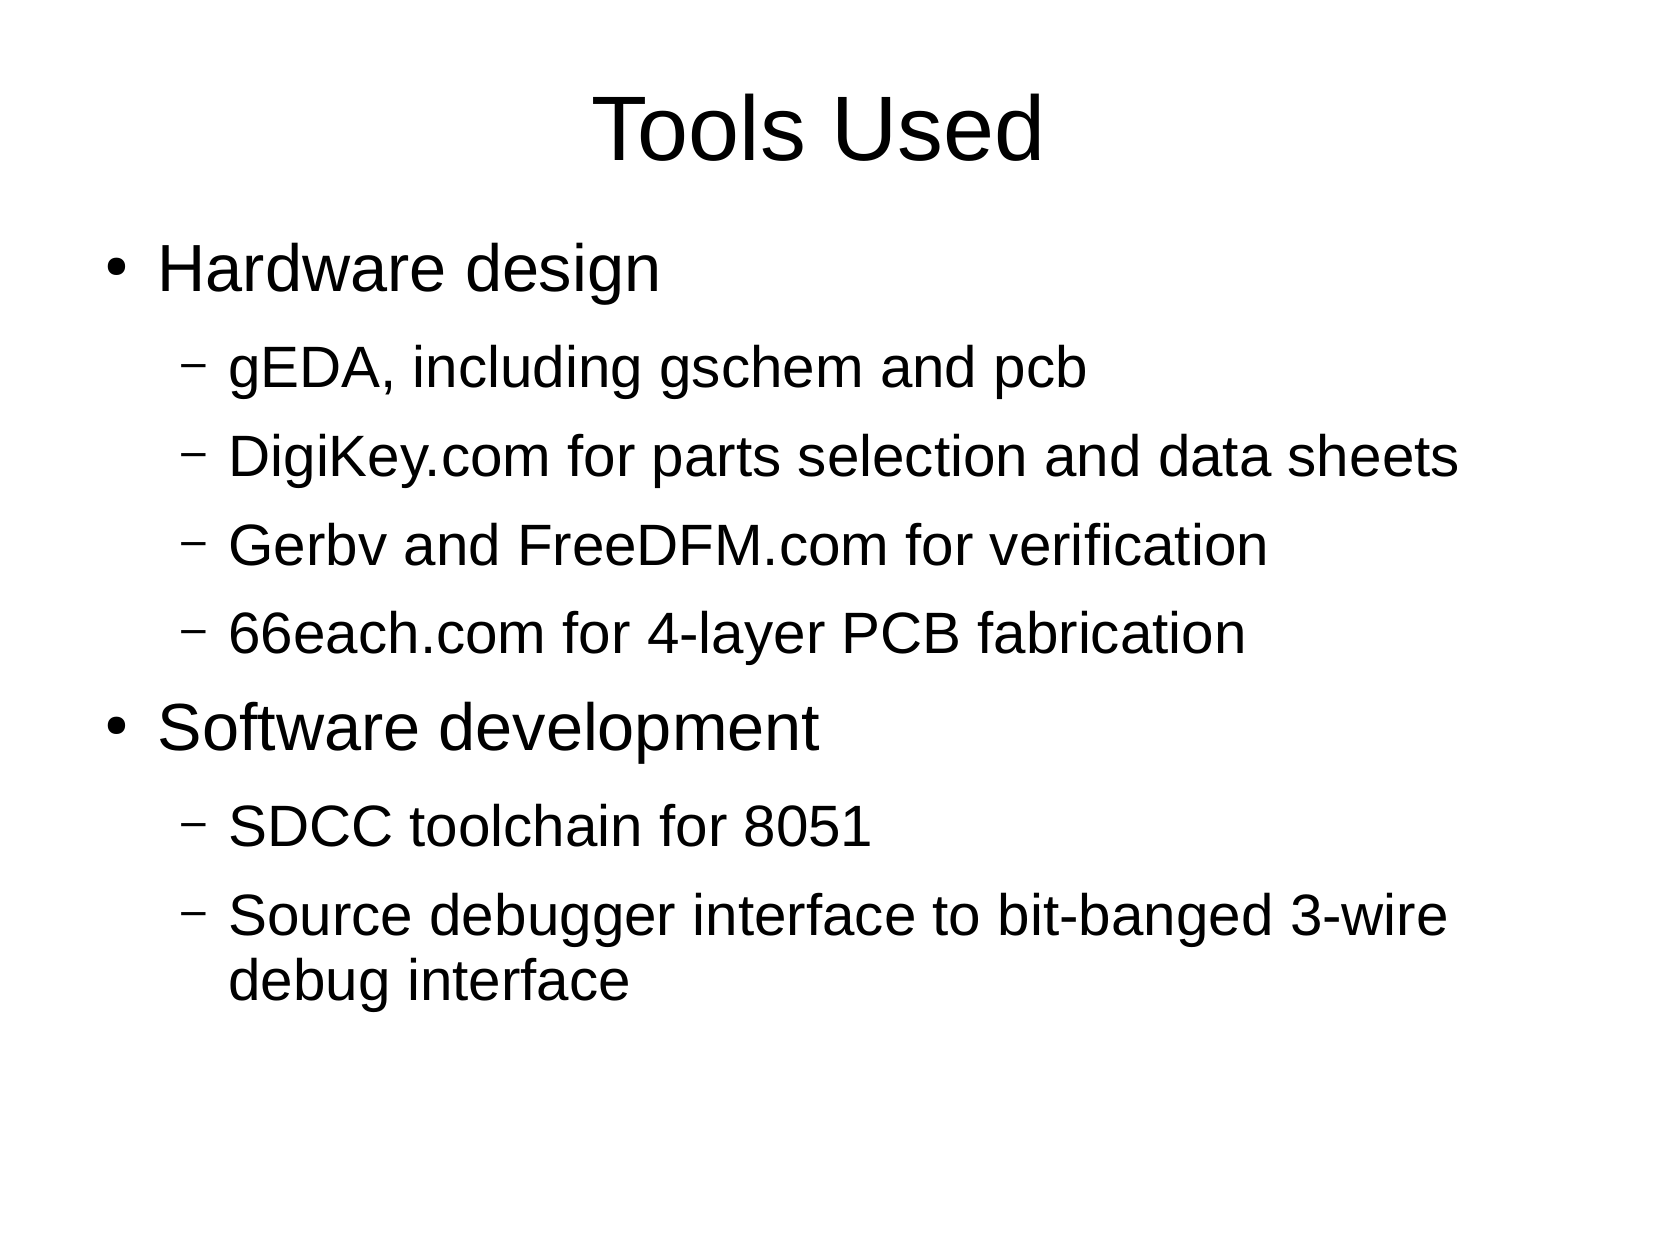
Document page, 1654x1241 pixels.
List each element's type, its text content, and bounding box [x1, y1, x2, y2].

list Hardware design gEDA, including gschem and pcb DigiKey.com for parts selection and data sheets Gerbv and FreeDFM.com for verification 66each.com for 4-layer PCB fabrication Software development SDCC toolchain for 8051 Source debugger interface to bit-banged 3-wire debug interface [86, 230, 1576, 1035]
title Tools Used [75, 32, 1564, 226]
